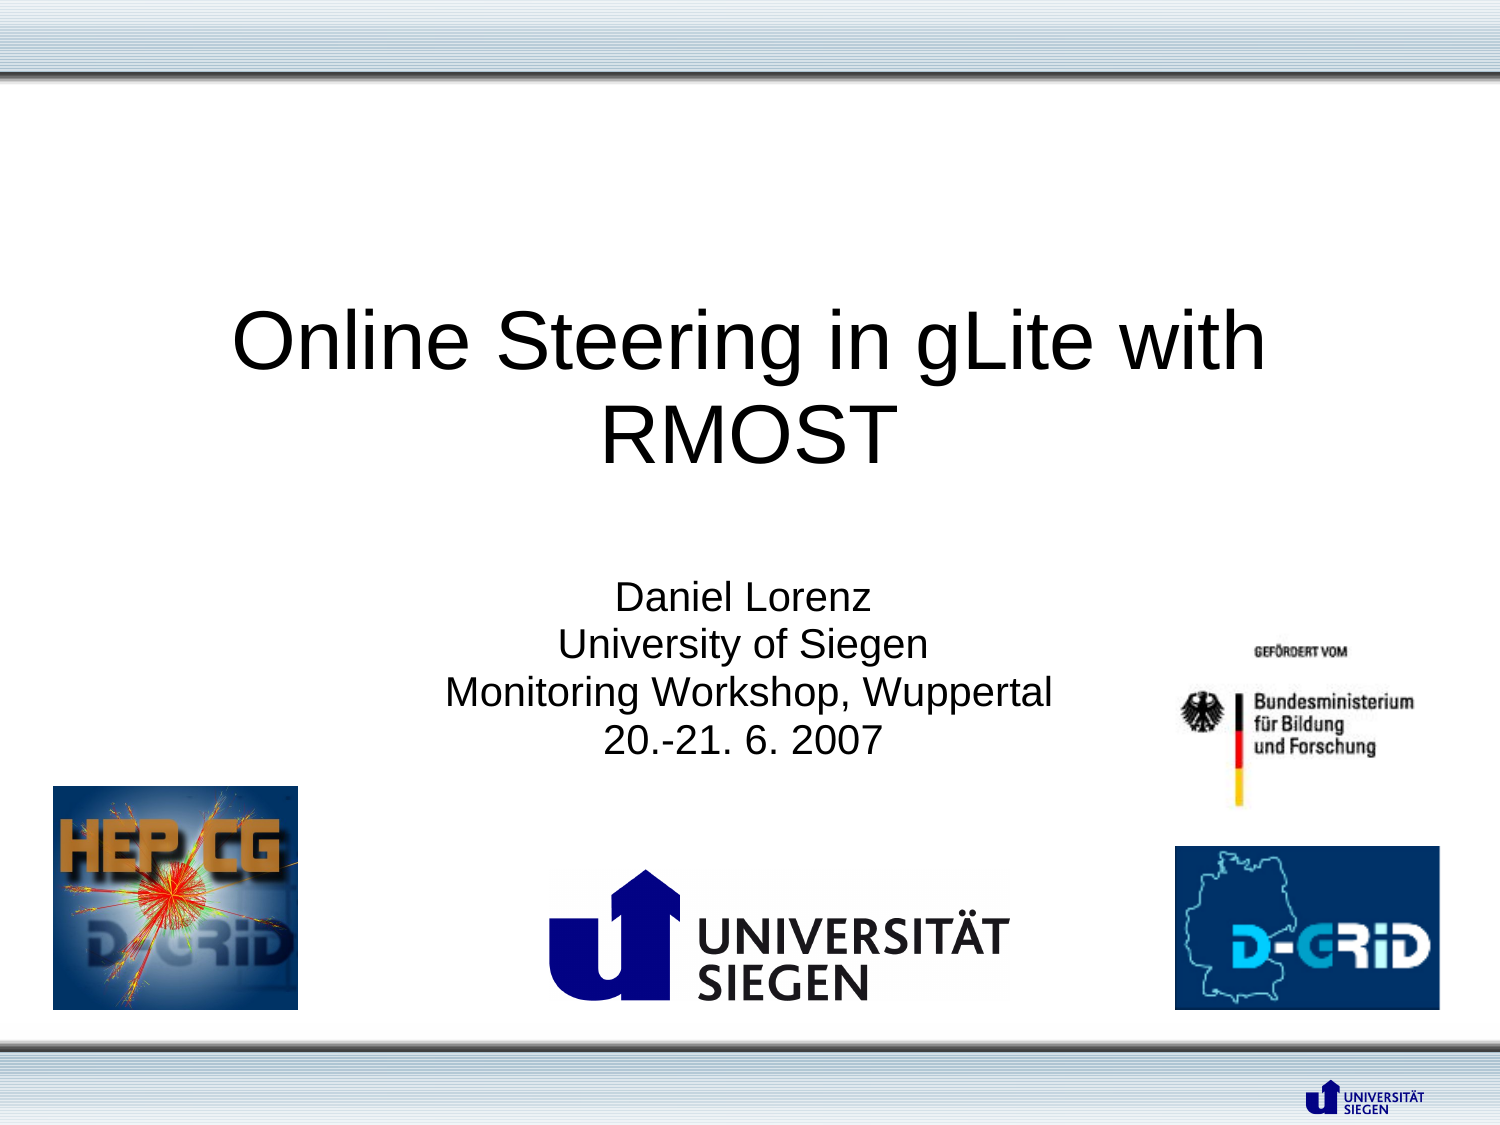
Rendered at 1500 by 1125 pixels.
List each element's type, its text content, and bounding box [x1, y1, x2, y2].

subtitle Daniel Lorenz University of Siegen Monitoring Workshop, Wuppertal 20.-21. 6. 2007 [218, 574, 1269, 862]
picture [0, 1023, 1500, 1125]
picture [1175, 846, 1442, 1010]
picture [549, 869, 1010, 1001]
title Online Steering in gLite with RMOST [112, 267, 1388, 509]
picture [53, 786, 298, 1010]
picture [1151, 609, 1465, 845]
picture [0, 0, 1500, 102]
